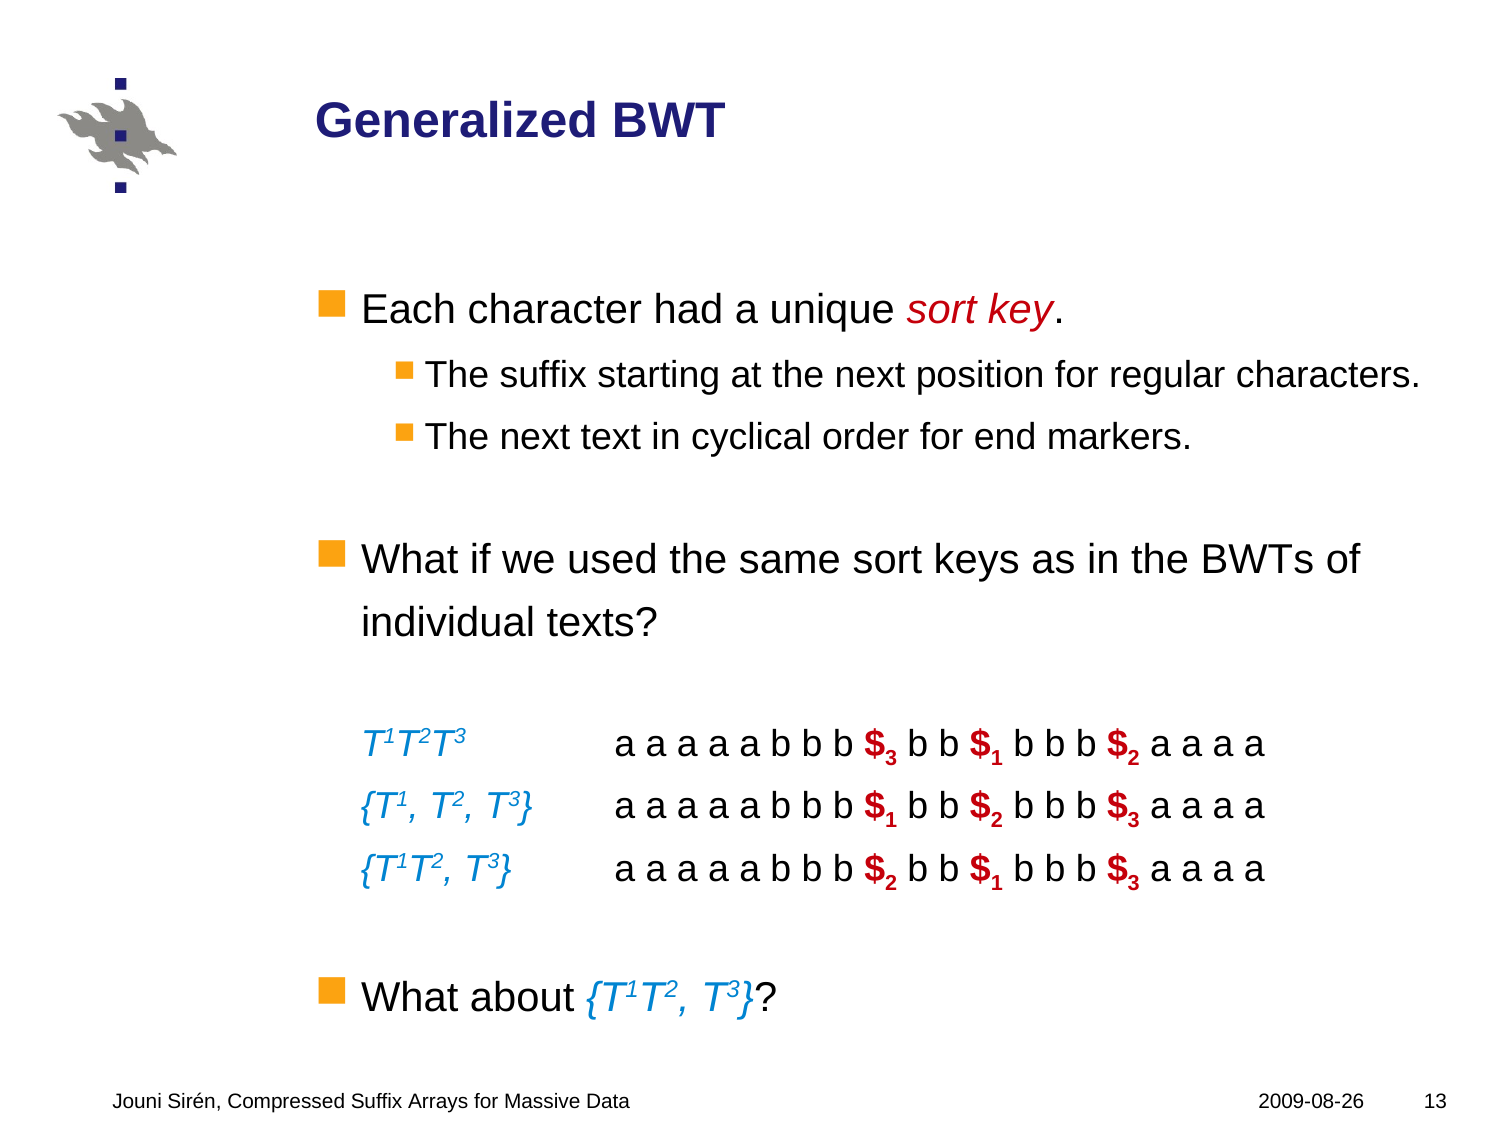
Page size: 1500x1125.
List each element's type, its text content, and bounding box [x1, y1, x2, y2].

list Each character had a unique sort key. The suffix starting at the next position for regular characters. The next text in cyclical order for end markers. What if we used the same sort keys as in the BWTs of individual texts? T1T2T3 a a a a a b b b $3 b b $1 b b b $2 a a a a {T1, T2, T3} a a a a a b b b $1 b b $2 b b b $3 a a a a {T1T2, T3} a a a a a b b b $2 b b $1 b b b $3 a a a a What about {T1T2, T3}? [299, 262, 1450, 1076]
picture [57, 78, 177, 193]
title Generalized BWT [299, 17, 1450, 216]
